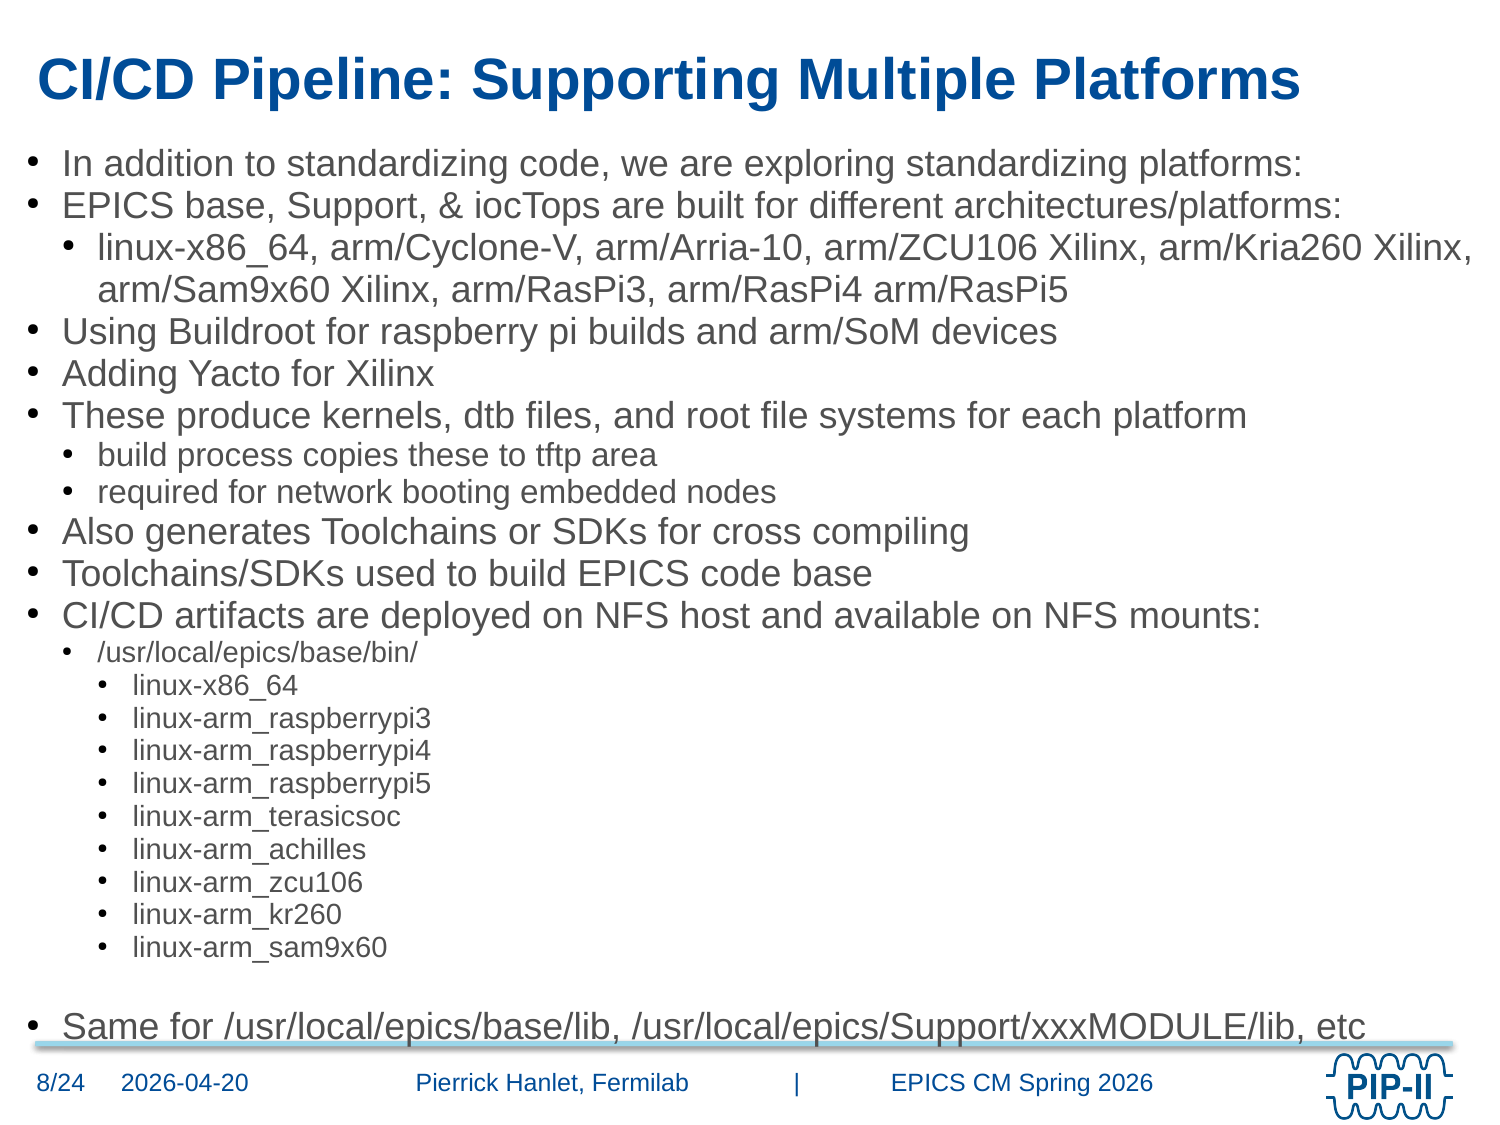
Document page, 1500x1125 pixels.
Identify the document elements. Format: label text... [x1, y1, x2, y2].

slide_number <number>/24 [36, 1066, 105, 1106]
footer Pierrick Hanlet, Fermilab | EPICS CM Spring 2026 [293, 1066, 1279, 1107]
text_box In addition to standardizing code, we are exploring standardizing platforms: EPICS base, Support, & iocTops are built for different architectures/platforms: linux-x86_64, arm/Cyclone-V, arm/Arria-10, arm/ZCU106 Xilinx, arm/Kria260 Xilinx, arm/Sam9x60 Xilinx, arm/RasPi3, arm/RasPi4 arm/RasPi5 Using Buildroot for raspberry pi builds and arm/SoM devices Adding Yacto for Xilinx These produce kernels, dtb files, and root file systems for each platform build process copies these to tftp area required for network booting embedded nodes Also generates Toolchains or SDKs for cross compiling Toolchains/SDKs used to build EPICS code base CI/CD artifacts are deployed on NFS host and available on NFS mounts: /usr/local/epics/base/bin/ linux-x86_64 linux-arm_raspberrypi3 linux-arm_raspberrypi4 linux-arm_raspberrypi5 linux-arm_terasicsoc linux-arm_achilles linux-arm_zcu106 linux-arm_kr260 linux-arm_sam9x60 Same for /usr/local/epics/base/lib, /usr/local/epics/Support/xxxMODULE/lib, etc [11, 134, 1500, 1056]
picture [1326, 1056, 1453, 1120]
title CI/CD Pipeline: Supporting Multiple Platforms [37, 41, 1463, 112]
slide_number 2026-04-20 [120, 1066, 276, 1107]
